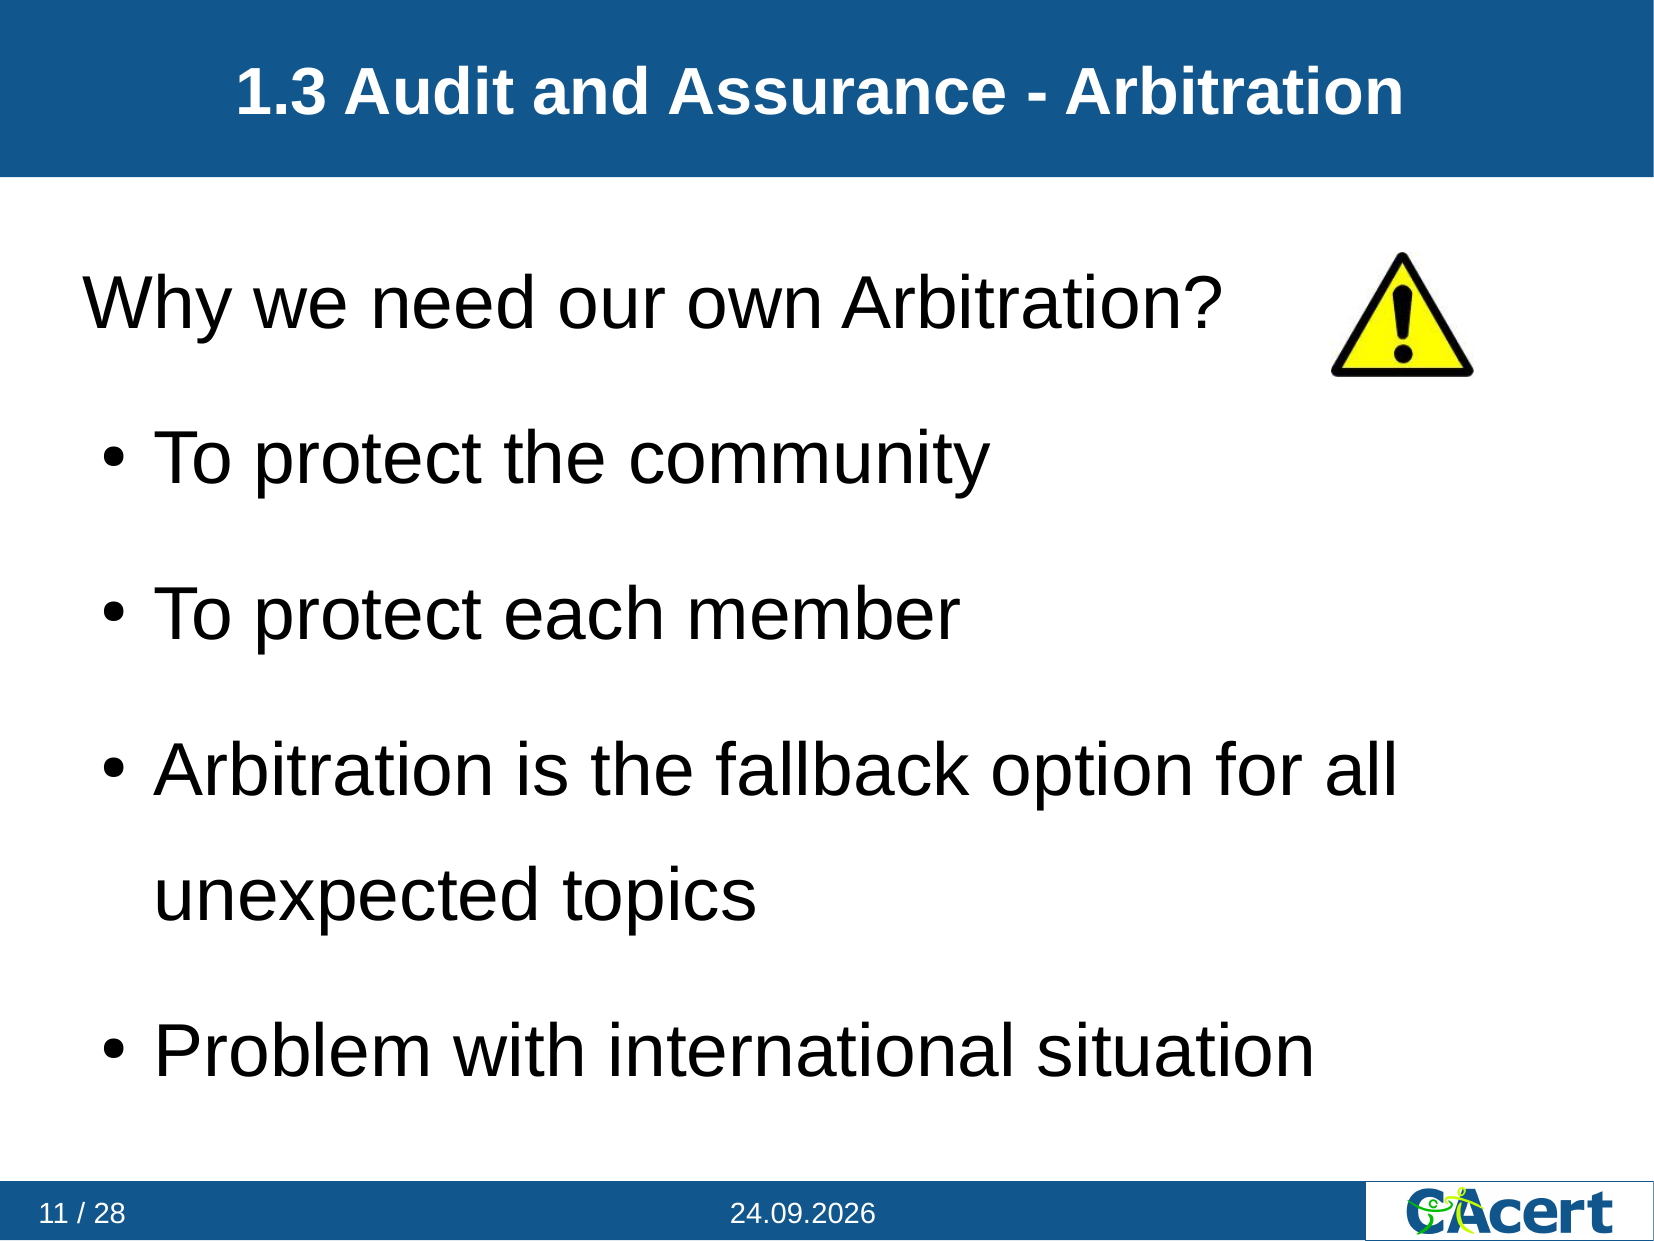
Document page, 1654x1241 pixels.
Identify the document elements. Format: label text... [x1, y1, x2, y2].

picture [1406, 1186, 1613, 1235]
title 1.3 Audit and Assurance - Arbitration [76, 17, 1565, 166]
list Why we need our own Arbitration? To protect the community To protect each member Arbitration is the fallback option for all unexpected topics Problem with international situation [82, 218, 1571, 1077]
picture [1331, 252, 1474, 377]
